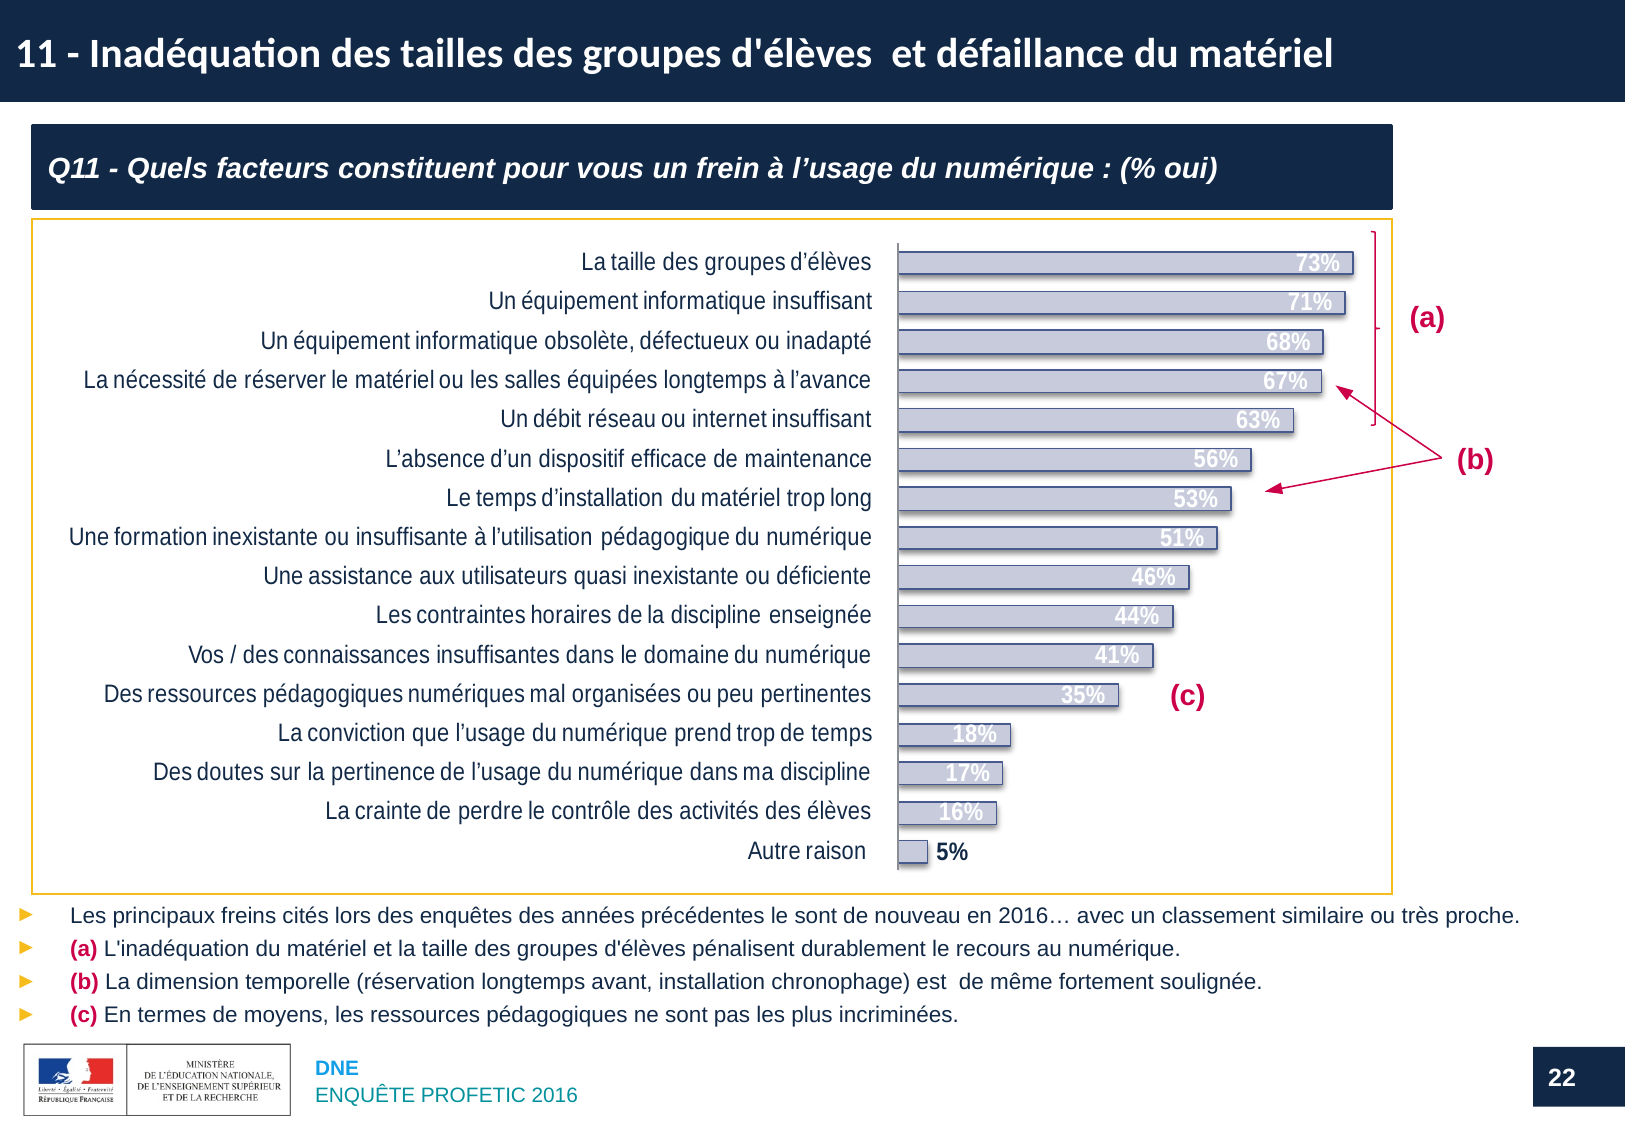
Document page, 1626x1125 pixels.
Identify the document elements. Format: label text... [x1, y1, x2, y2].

text_box Q11 - Quels facteurs constituent pour vous un frein à l’usage du numérique : (% oui) [33, 125, 1391, 208]
picture [32, 219, 1392, 893]
text_box 22 [1533, 1046, 1625, 1107]
list Les principaux freins cités lors des enquêtes des années précédentes le sont de nouveau en 2016… avec un classement similaire ou très proche. (a) L'inadéquation du matériel et la taille des groupes d'élèves pénalisent durablement le recours au numérique. (b) La dimension temporelle (réservation longtemps avant, installation chronophage) est de même fortement soulignée. (c) En termes de moyens, les ressources pédagogiques ne sont pas les plus incriminées. [0, 893, 1625, 1036]
text_box (a) [1394, 290, 1461, 342]
text_box (c) [1155, 668, 1223, 720]
text_box (b) [1441, 432, 1510, 484]
title 11 - Inadéquation des tailles des groupes d'élèves et défaillance du matériel [0, 0, 1625, 102]
